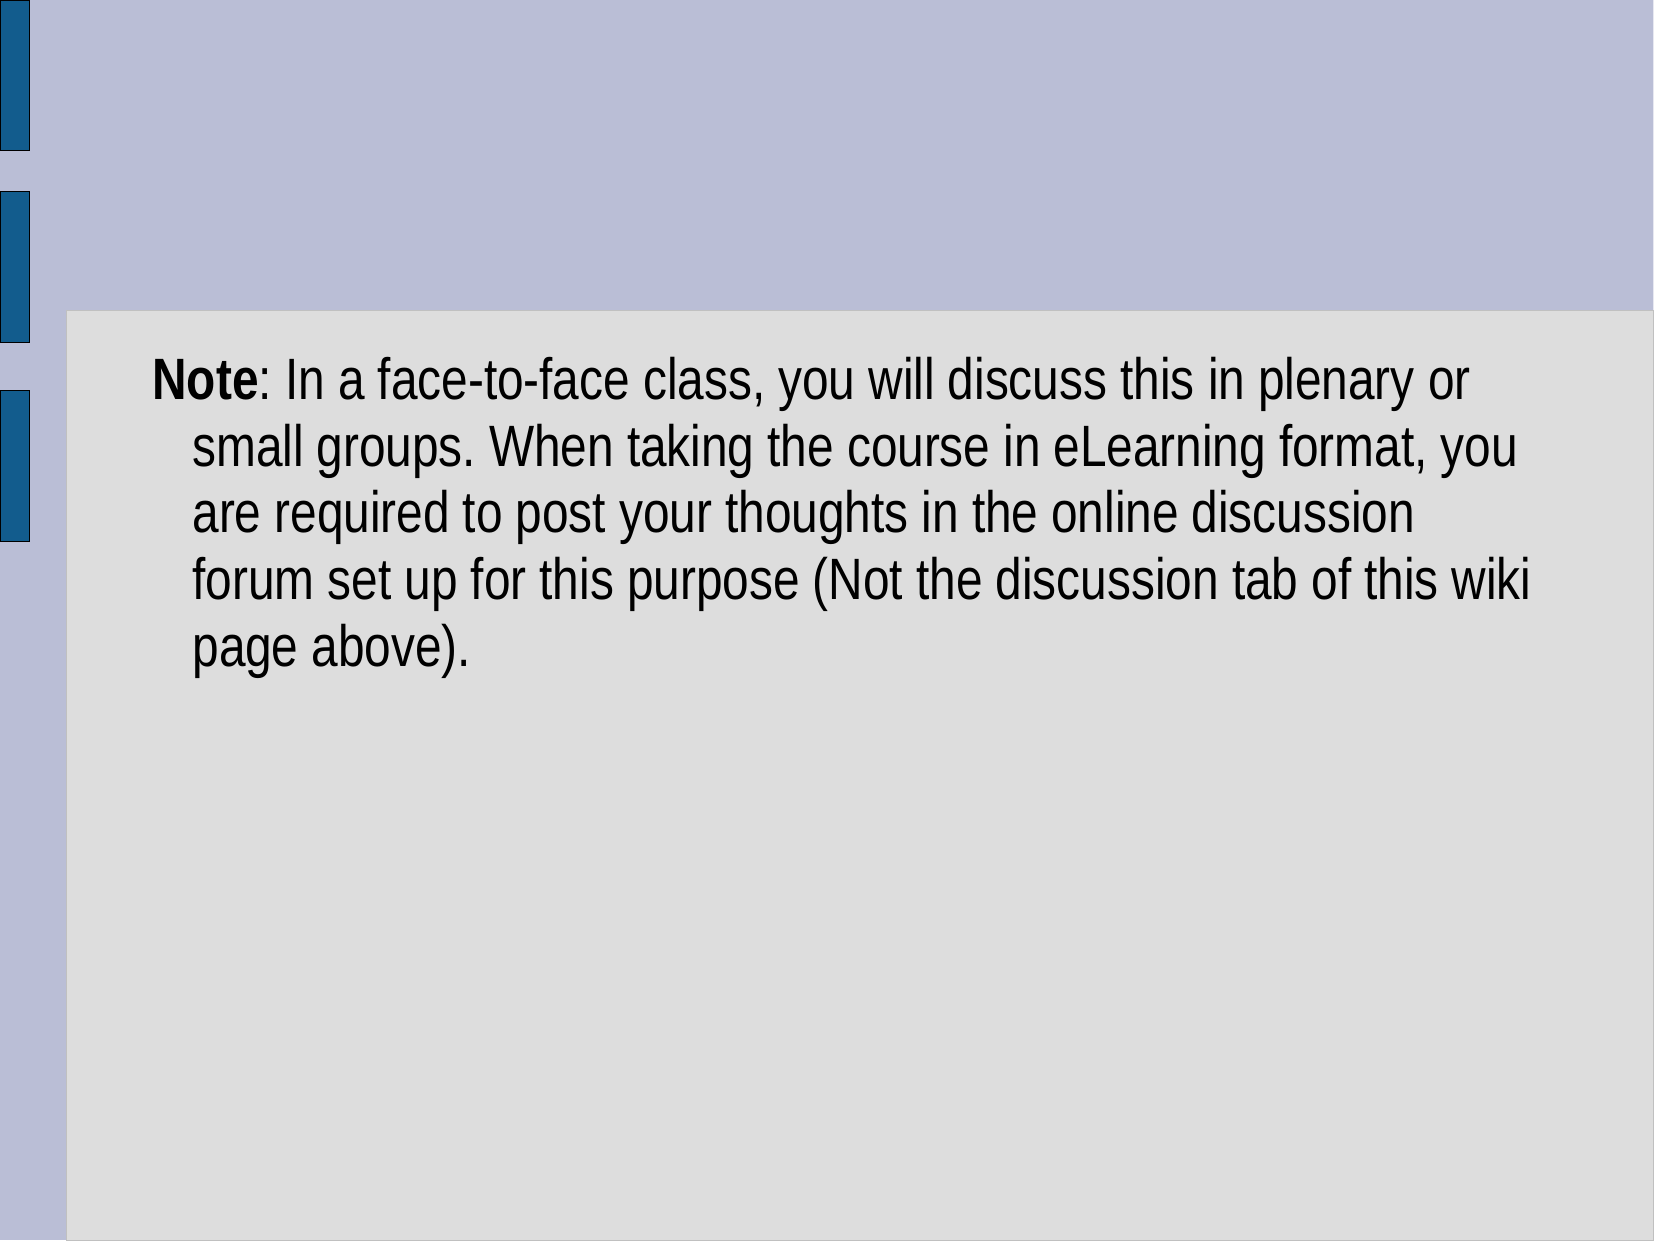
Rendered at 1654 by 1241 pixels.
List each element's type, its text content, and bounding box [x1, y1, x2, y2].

list Note: In a face-to-face class, you will discuss this in plenary or small groups. When taking the course in eLearning format, you are required to post your thoughts in the online discussion forum set up for this purpose (Not the discussion tab of this wiki page above). [121, 344, 1534, 1127]
